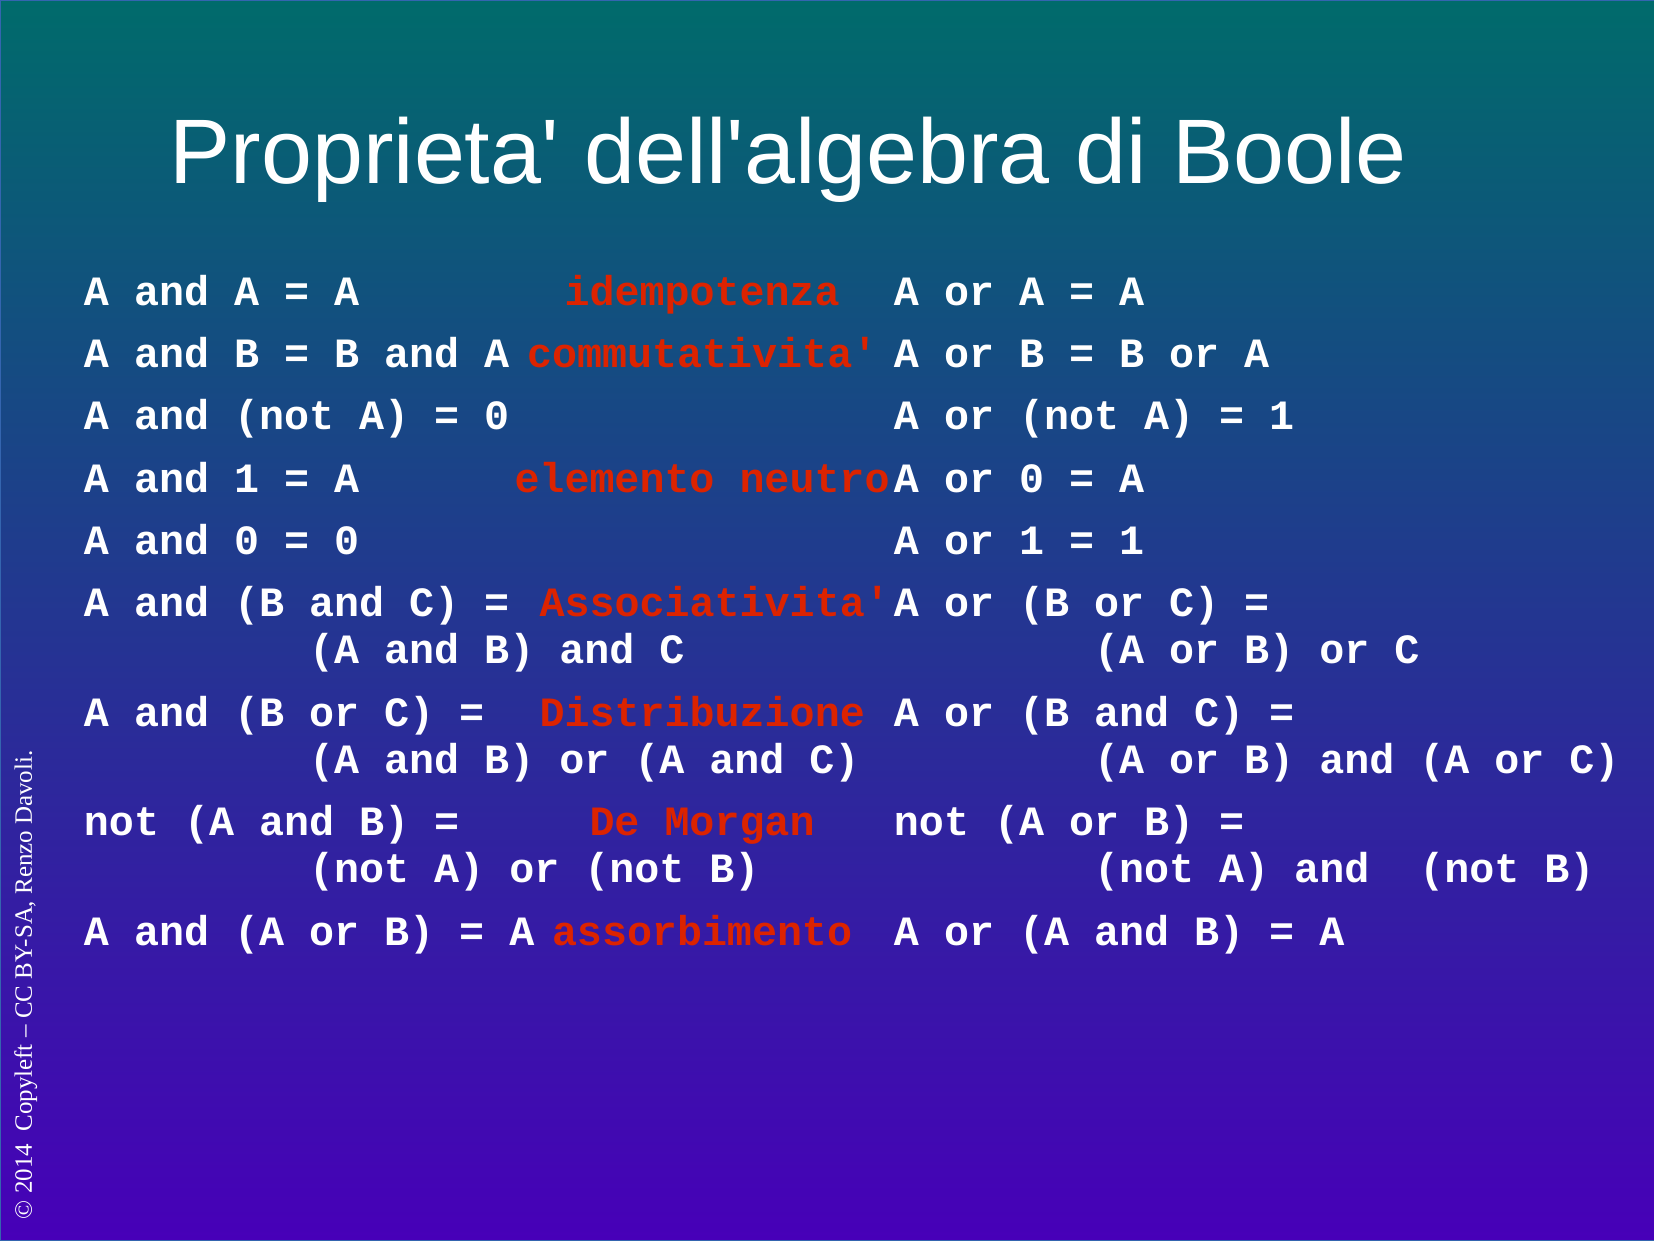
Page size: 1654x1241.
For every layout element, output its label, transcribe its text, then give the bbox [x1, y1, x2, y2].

title Proprieta' dell'algebra di Boole [45, 47, 1534, 256]
list A or A = A A or B = B or A A or (not A) = 1 A or 0 = A A or 1 = 1 A or (B or C) = (A or B) or C A or (B and C) = (A or B) and (A or C) not (A or B) = (not A) and (not B) A or (A and B) = A [901, 270, 1621, 991]
list idempotenza commutativita' elemento neutro Associativita' Distribuzione De Morgan assorbimento [503, 270, 901, 1006]
list A and A = A A and B = B and A A and (not A) = 0 A and 1 = A A and 0 = 0 A and (B and C) = (A and B) and C A and (B or C) = (A and B) or (A and C) not (A and B) = (not A) or (not B) A and (A or B) = A [83, 270, 503, 991]
